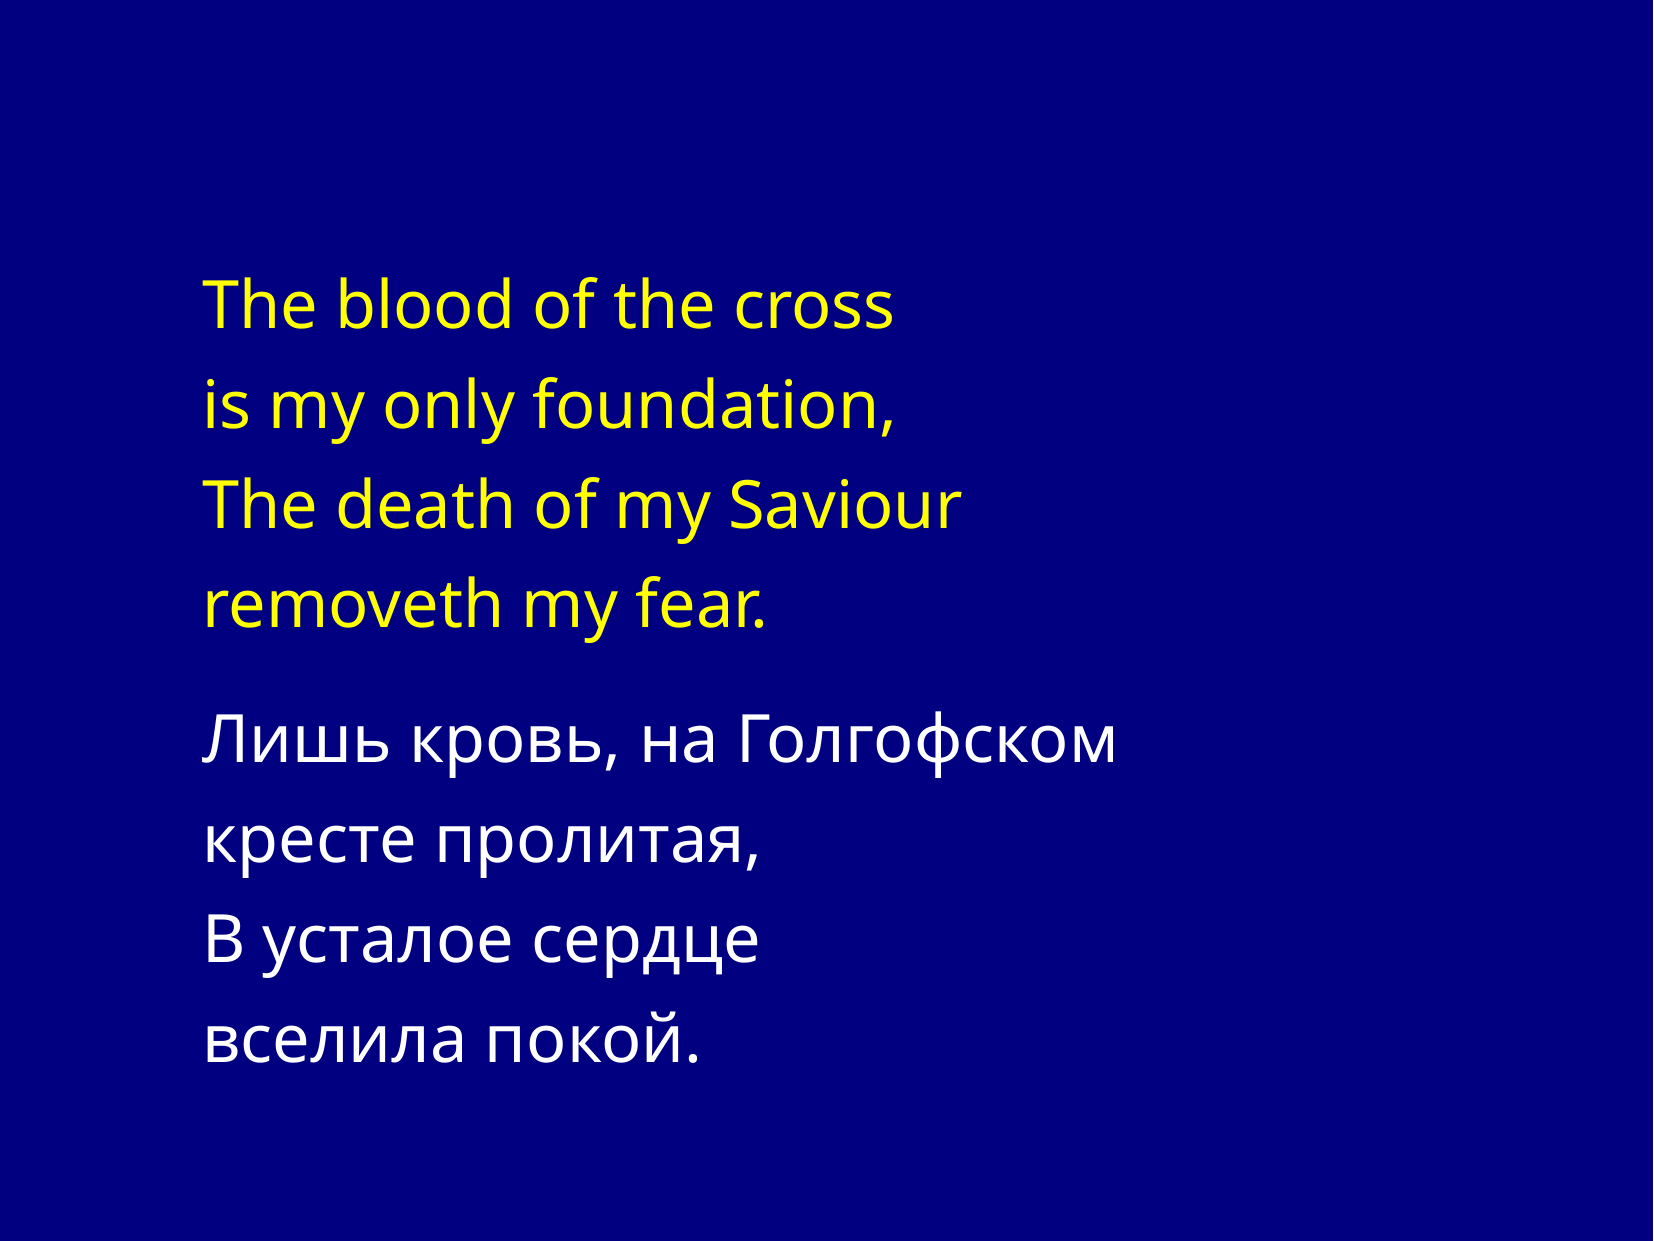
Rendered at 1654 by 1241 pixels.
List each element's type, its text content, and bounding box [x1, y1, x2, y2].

text_box Лишь кровь, на Голгофском кресте пролитая, В усталое сердце вселила покой. [75, 675, 1576, 1163]
text_box The blood of the cross is my only foundation, The death of my Saviour removeth my fear. [75, 150, 1576, 638]
